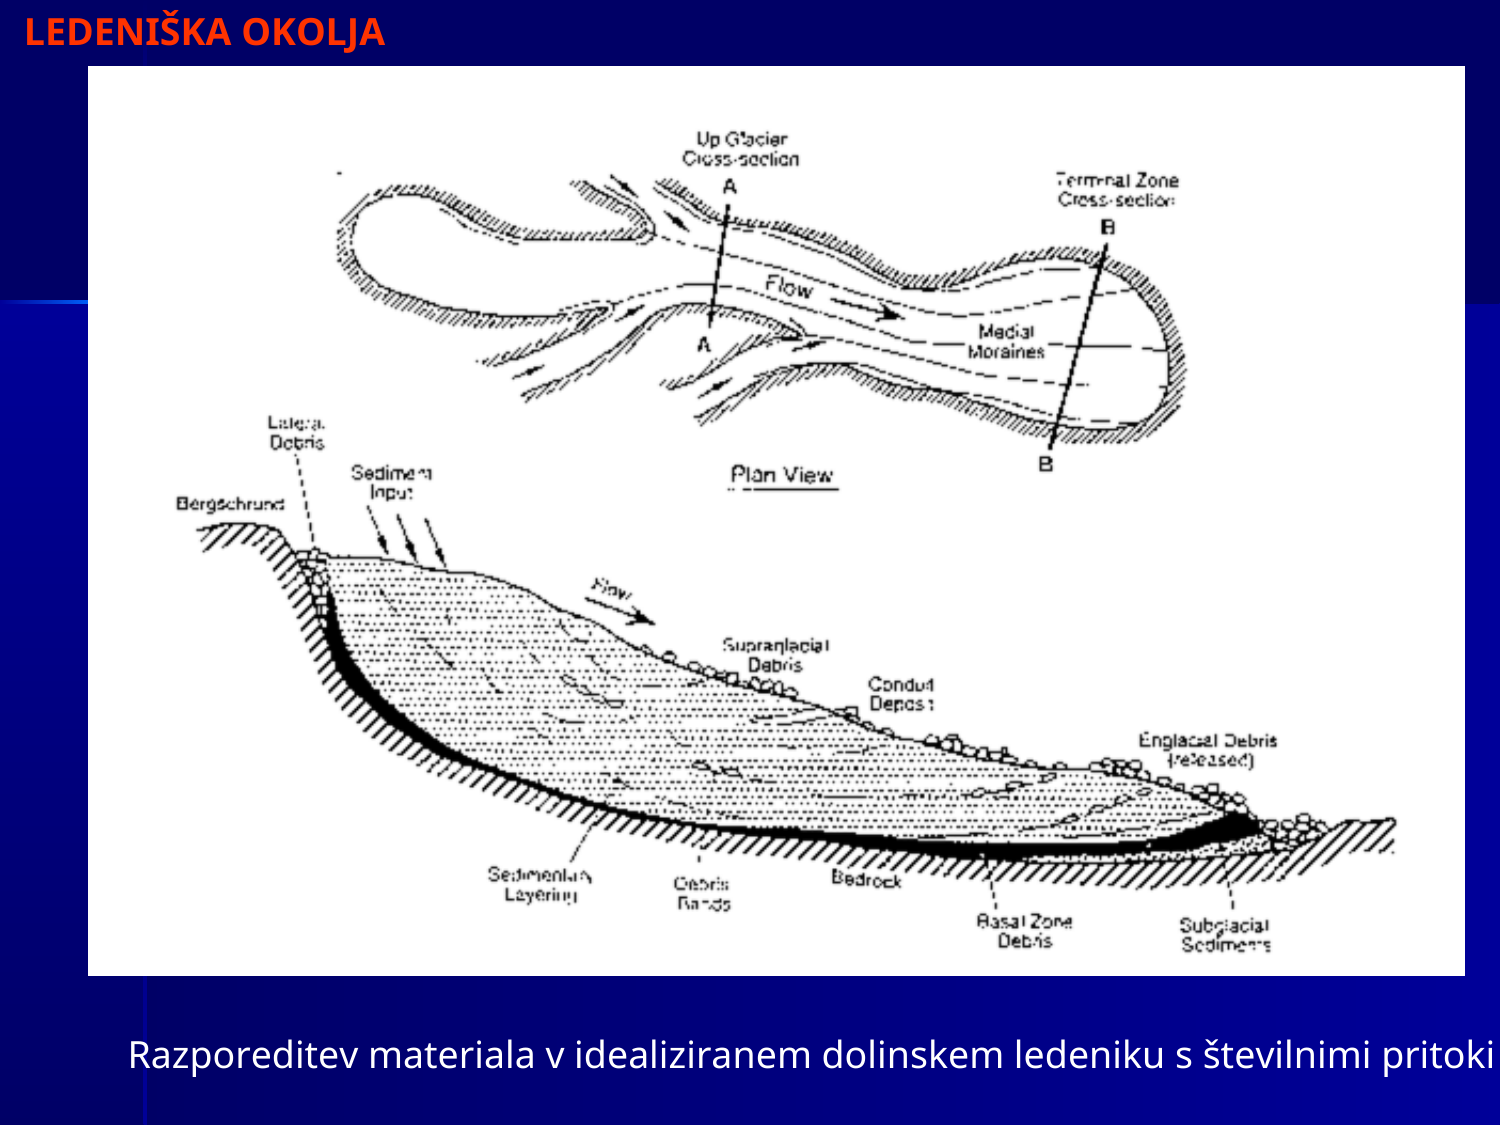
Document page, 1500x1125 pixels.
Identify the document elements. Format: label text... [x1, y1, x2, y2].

text_box Razporeditev materiala v idealiziranem dolinskem ledeniku s številnimi pritoki [113, 1023, 1500, 1084]
text_box LEDENIŠKA OKOLJA [9, 0, 401, 61]
picture [88, 66, 1465, 976]
